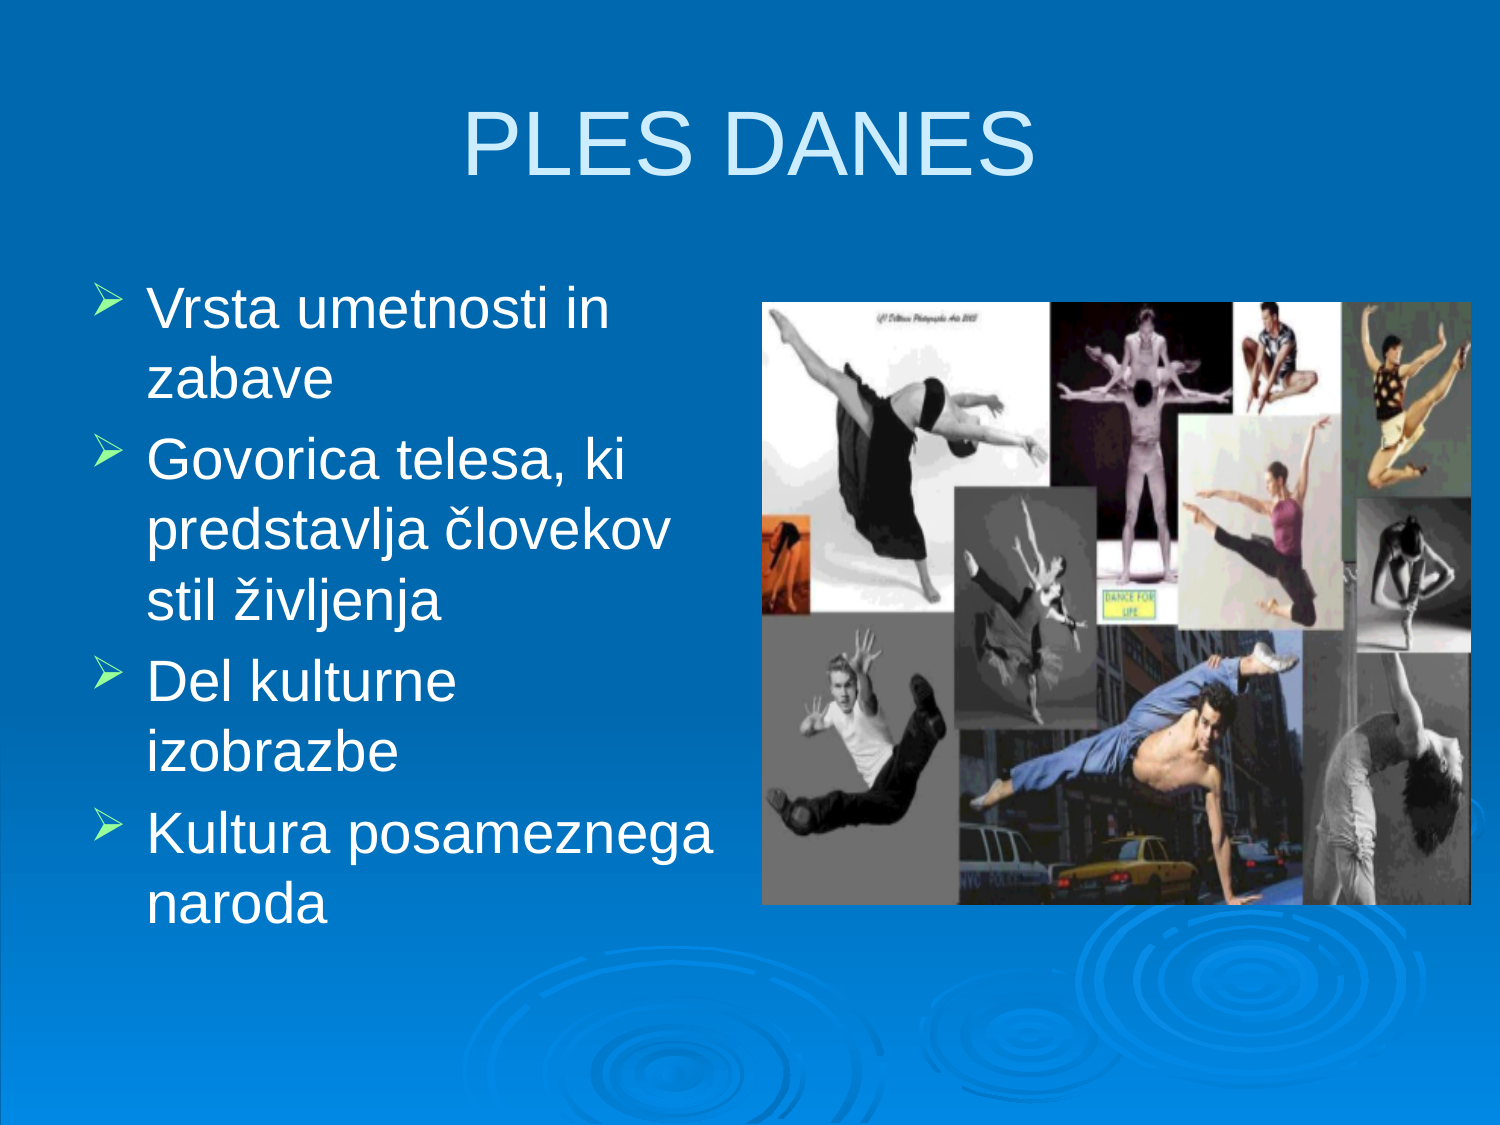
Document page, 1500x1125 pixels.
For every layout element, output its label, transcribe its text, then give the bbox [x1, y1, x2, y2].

list Vrsta umetnosti in zabave Govorica telesa, ki predstavlja človekov stil življenja Del kulturne izobrazbe Kultura posameznega naroda [75, 262, 738, 1005]
title PLES DANES [75, 45, 1425, 233]
picture [762, 302, 1471, 905]
